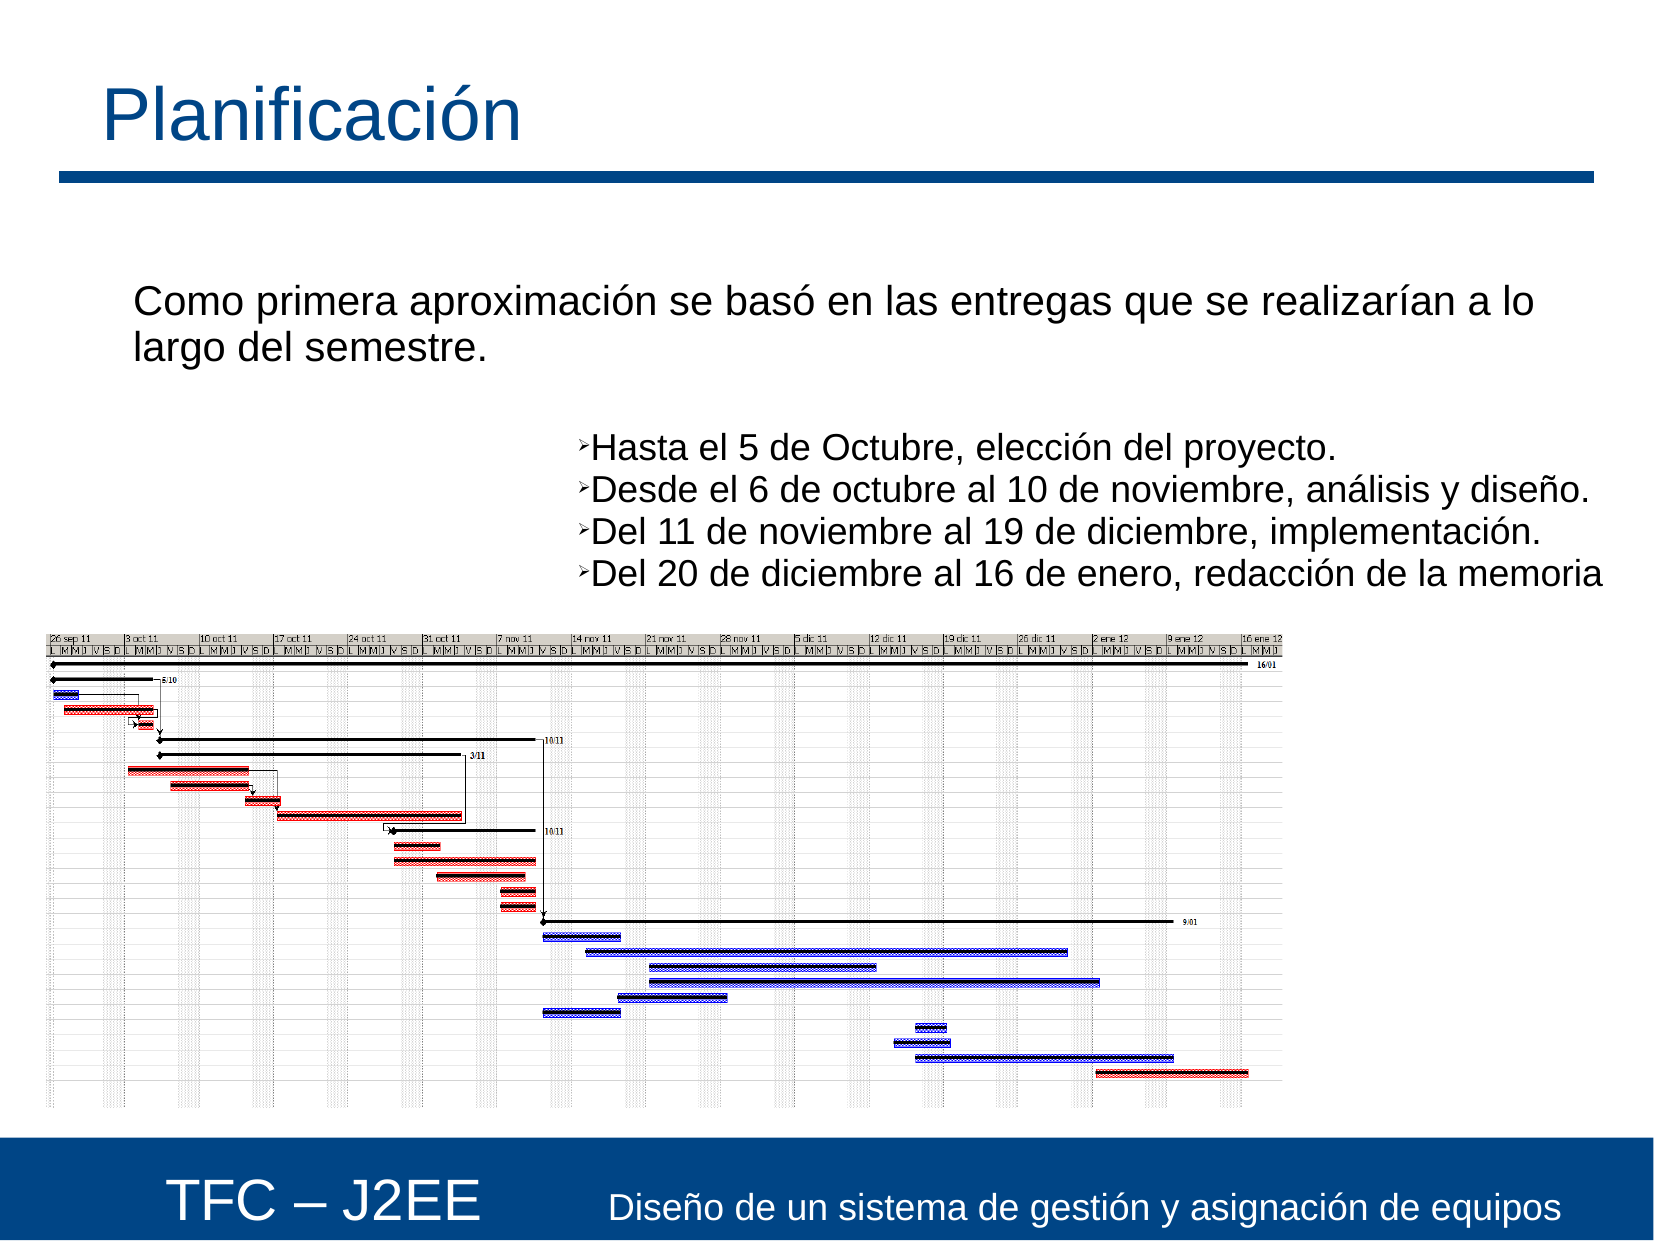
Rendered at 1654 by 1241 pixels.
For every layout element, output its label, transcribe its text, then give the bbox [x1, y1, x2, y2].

title TFC – J2EE Diseño de un sistema de gestión y asignación de equipos [0, 1137, 1654, 1241]
text_box Planificación [81, 59, 545, 170]
picture [46, 634, 1283, 1108]
text_box Hasta el 5 de Octubre, elección del proyecto. Desde el 6 de octubre al 10 de noviembre, análisis y diseño. Del 11 de noviembre al 19 de diciembre, implementación. Del 20 de diciembre al 16 de enero, redacción de la memoria [556, 413, 1625, 609]
text_box Como primera aproximación se basó en las entregas que se realizarían a lo largo del semestre. [112, 264, 1565, 478]
